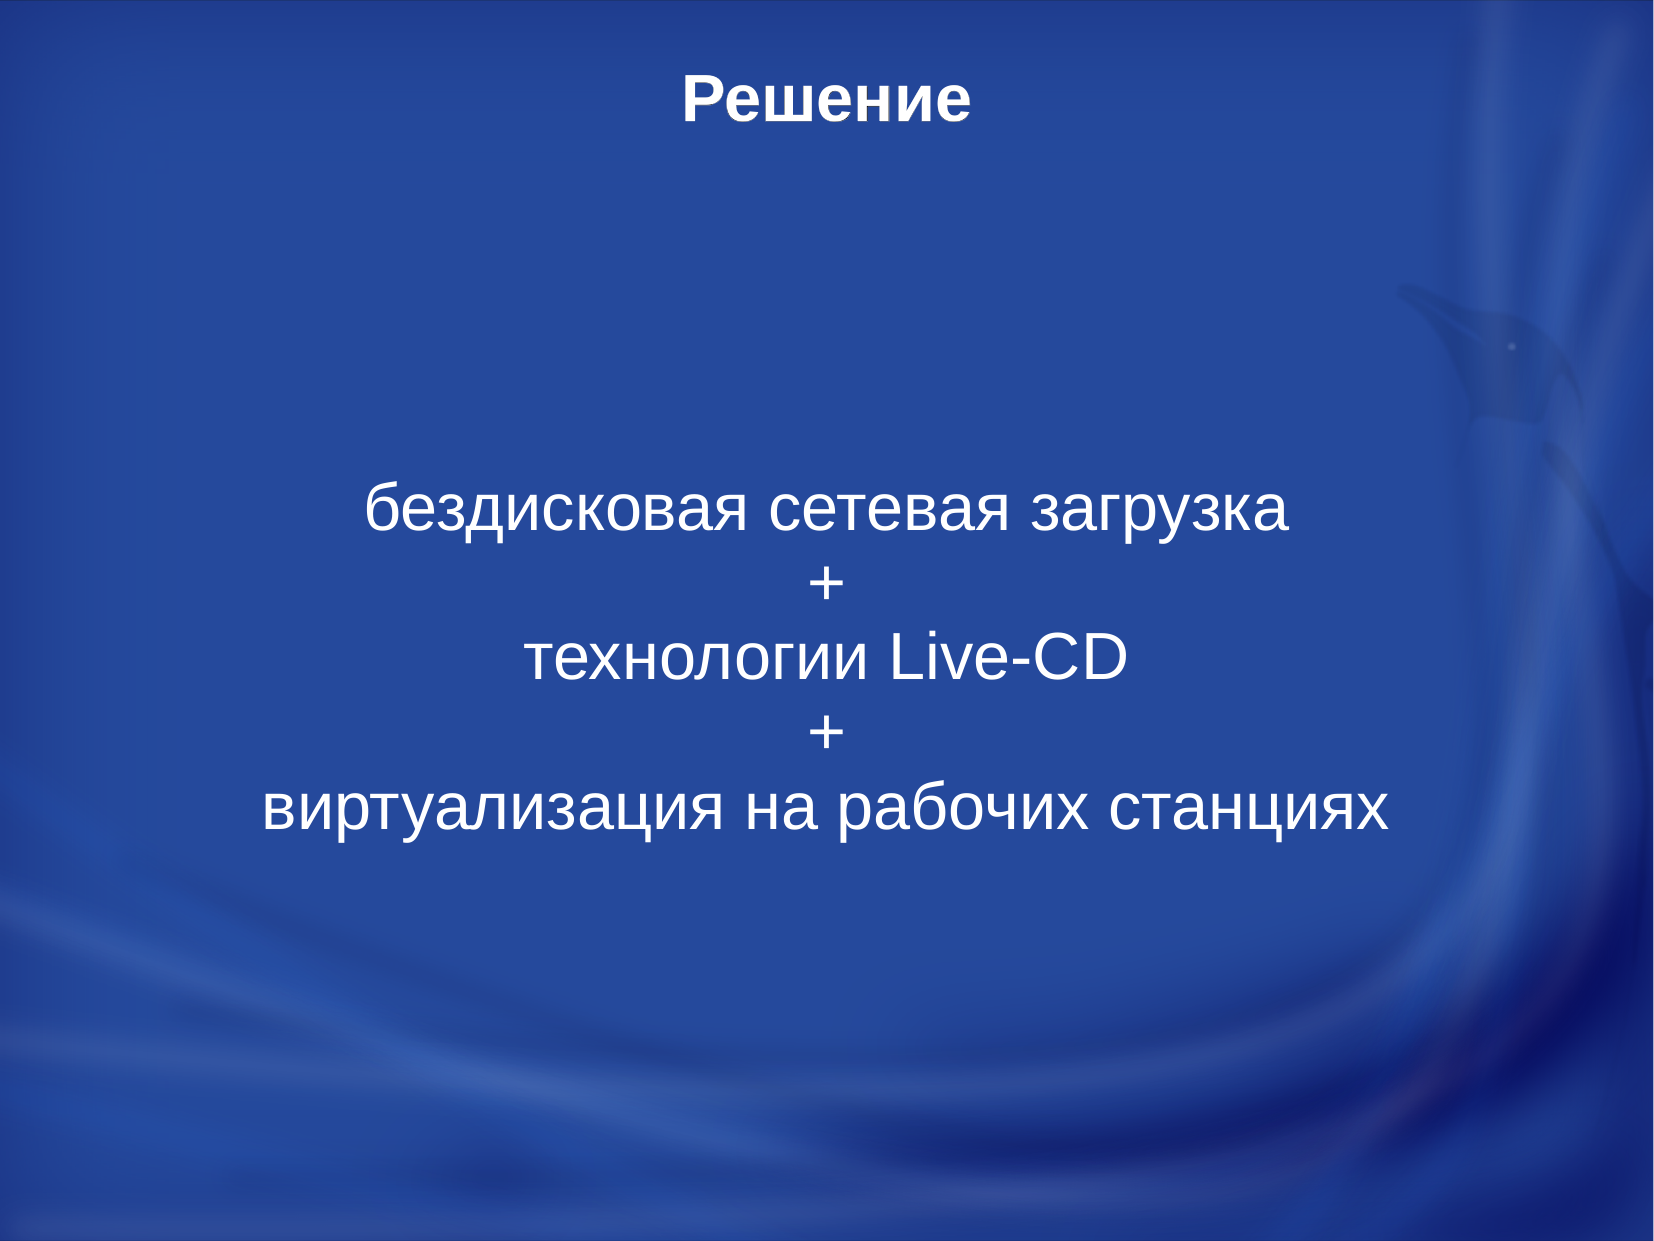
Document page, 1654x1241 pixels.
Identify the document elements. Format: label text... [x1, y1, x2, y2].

picture [0, 0, 1654, 1241]
title Решение [82, 49, 1571, 148]
subtitle бездисковая сетевая загрузка + технологии Live-CD + виртуализация на рабочих станциях [82, 206, 1571, 1182]
